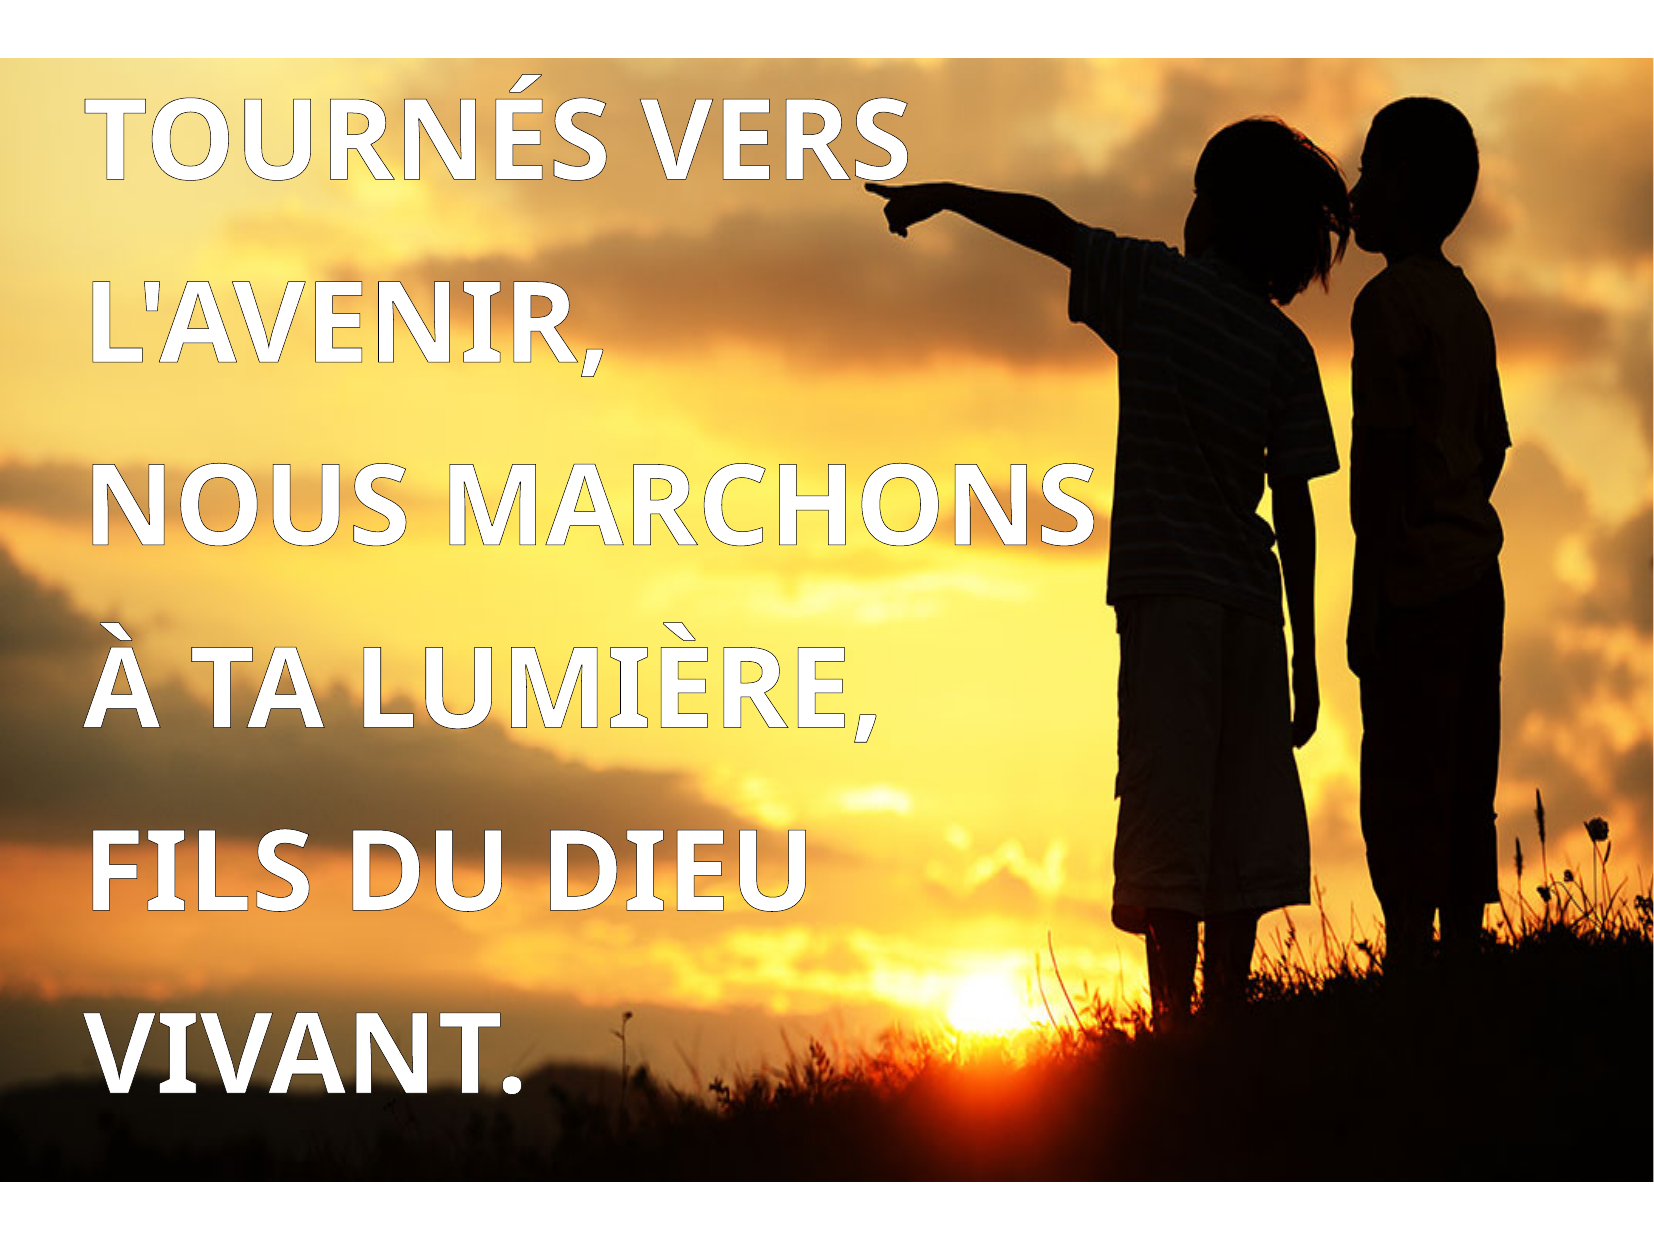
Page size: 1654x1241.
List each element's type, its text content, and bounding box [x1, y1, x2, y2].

picture [0, 58, 1654, 1182]
list TOURNÉS VERS L'AVENIR, NOUS MARCHONS À TA LUMIÈRE, FILS DU DIEU VIVANT. [82, 59, 1595, 1152]
